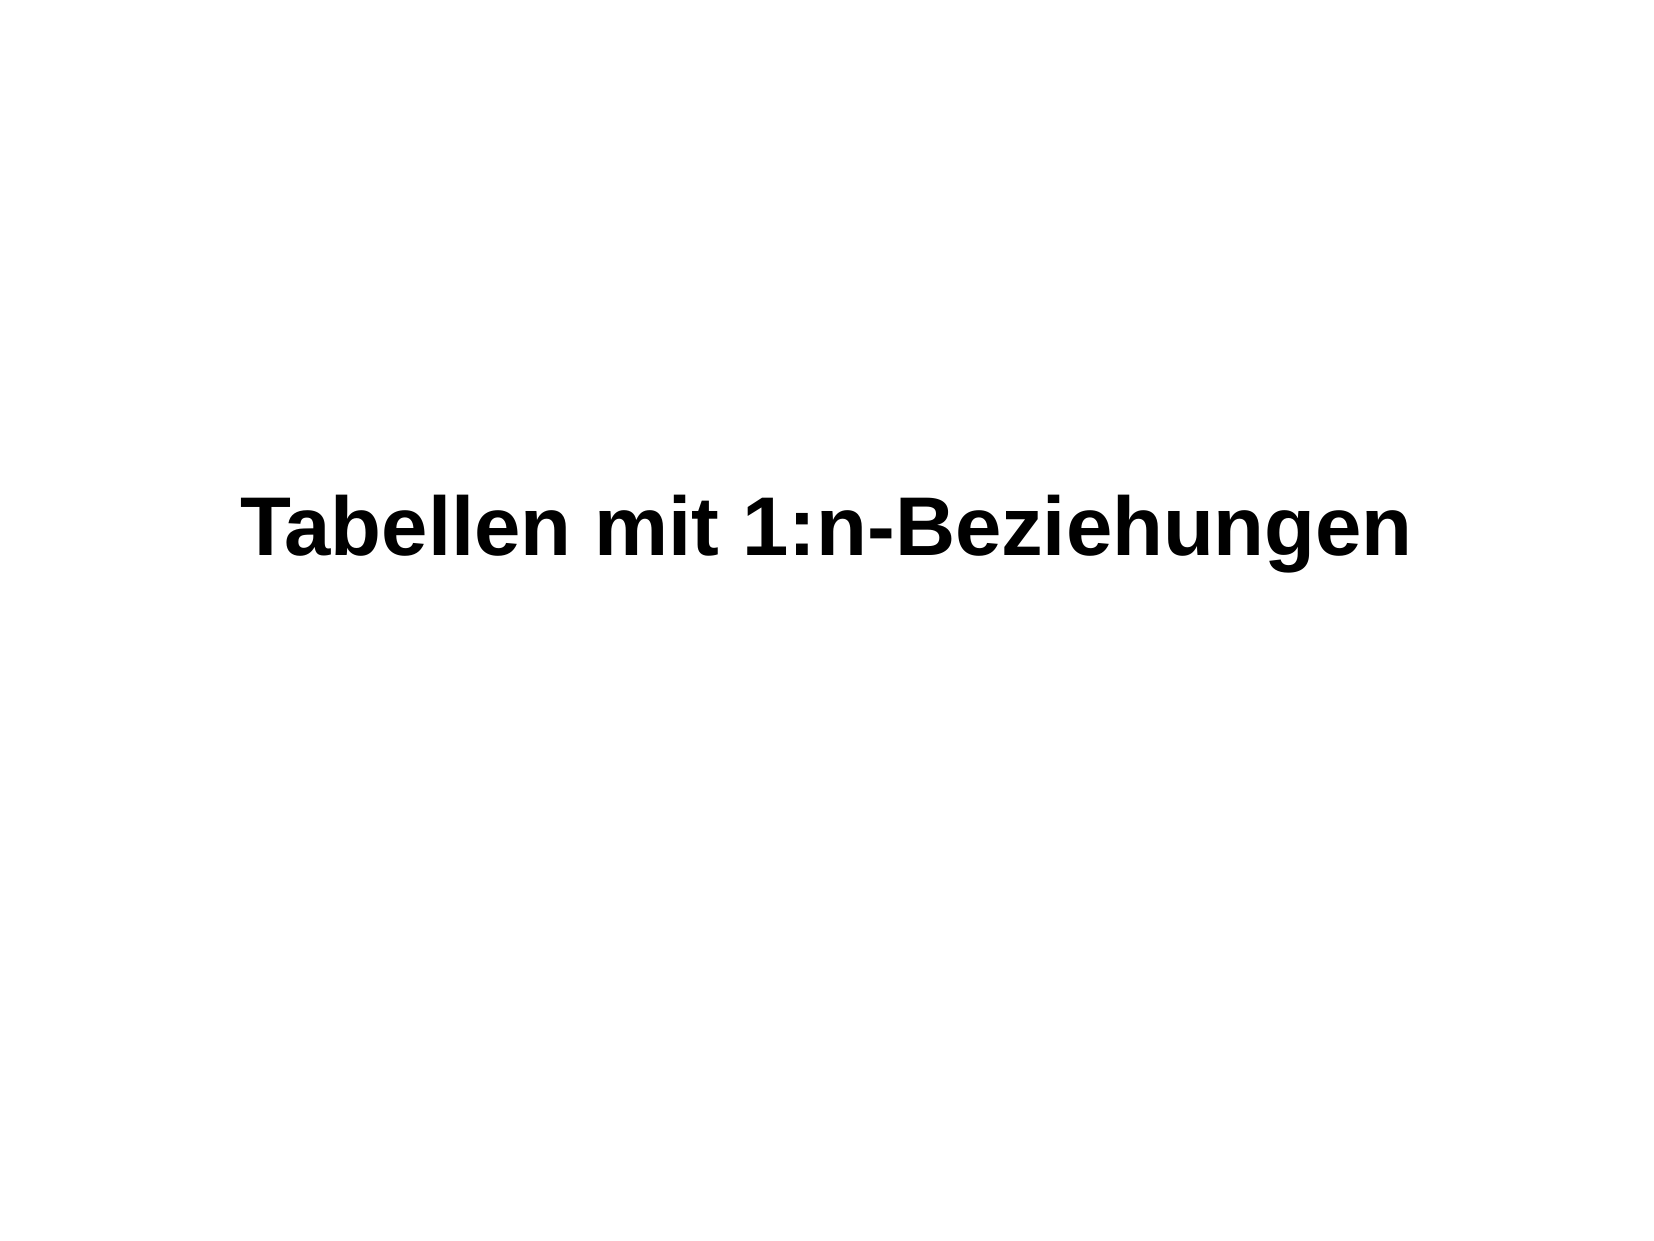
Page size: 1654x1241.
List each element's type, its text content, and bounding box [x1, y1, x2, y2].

text_box Tabellen mit 1:n-Beziehungen [59, 472, 1595, 581]
